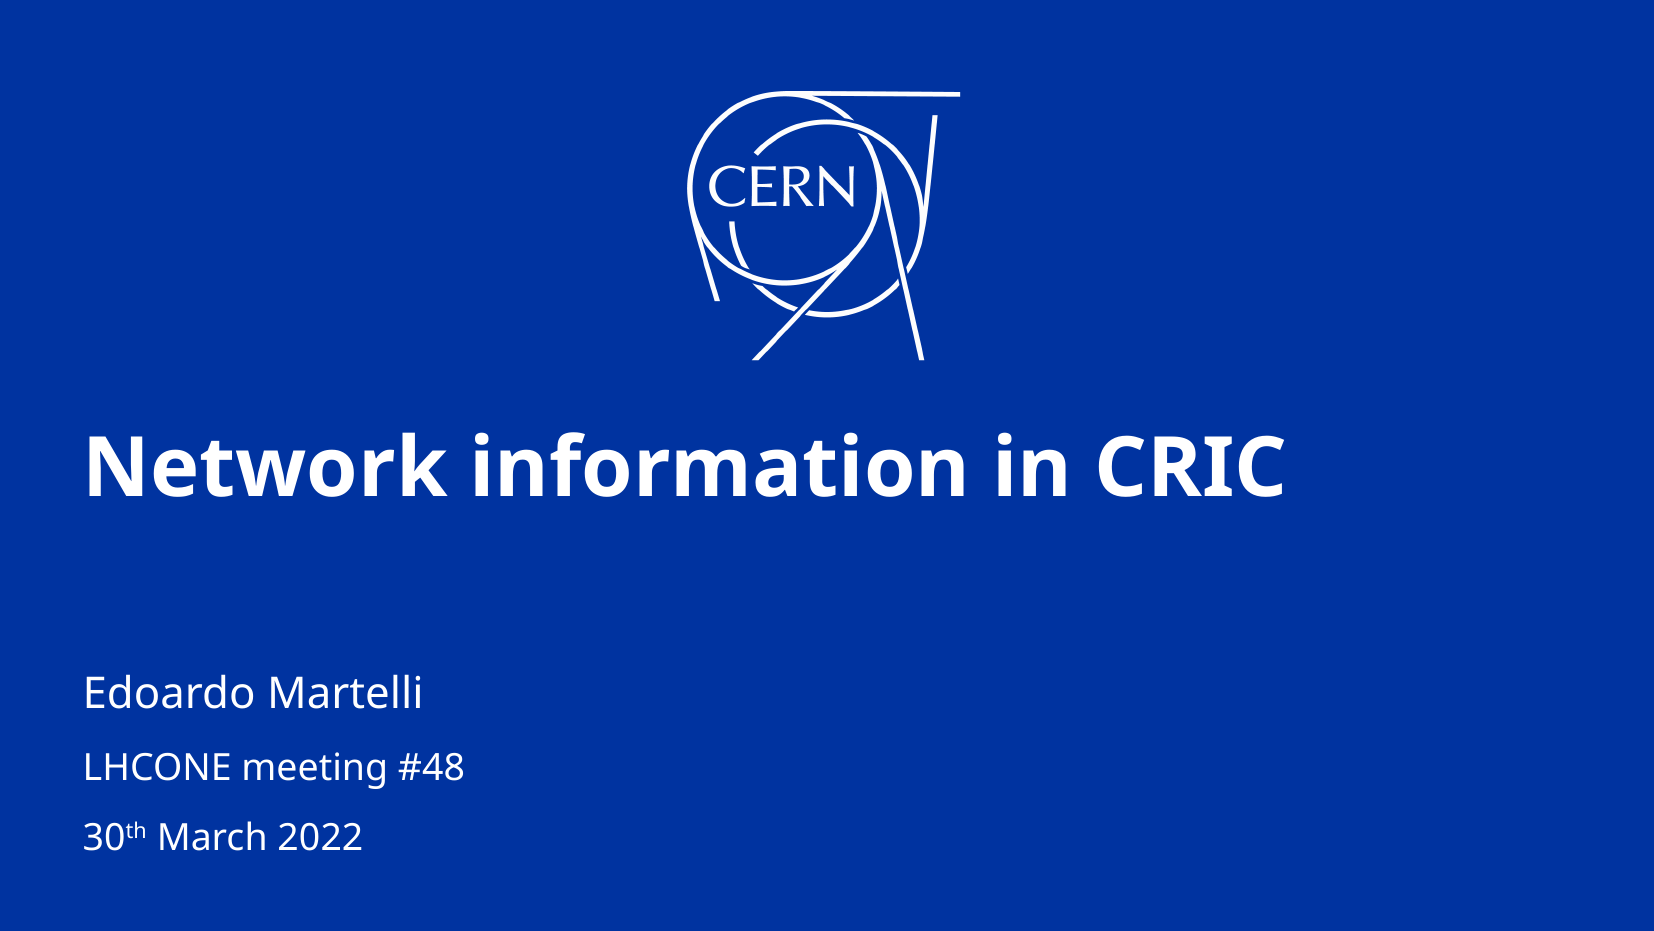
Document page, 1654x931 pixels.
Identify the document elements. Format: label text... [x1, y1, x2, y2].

picture [679, 82, 971, 372]
list Edoardo Martelli LHCONE meeting #48 30th March 2022 [82, 661, 1571, 898]
title Network information in CRIC [82, 407, 1571, 603]
